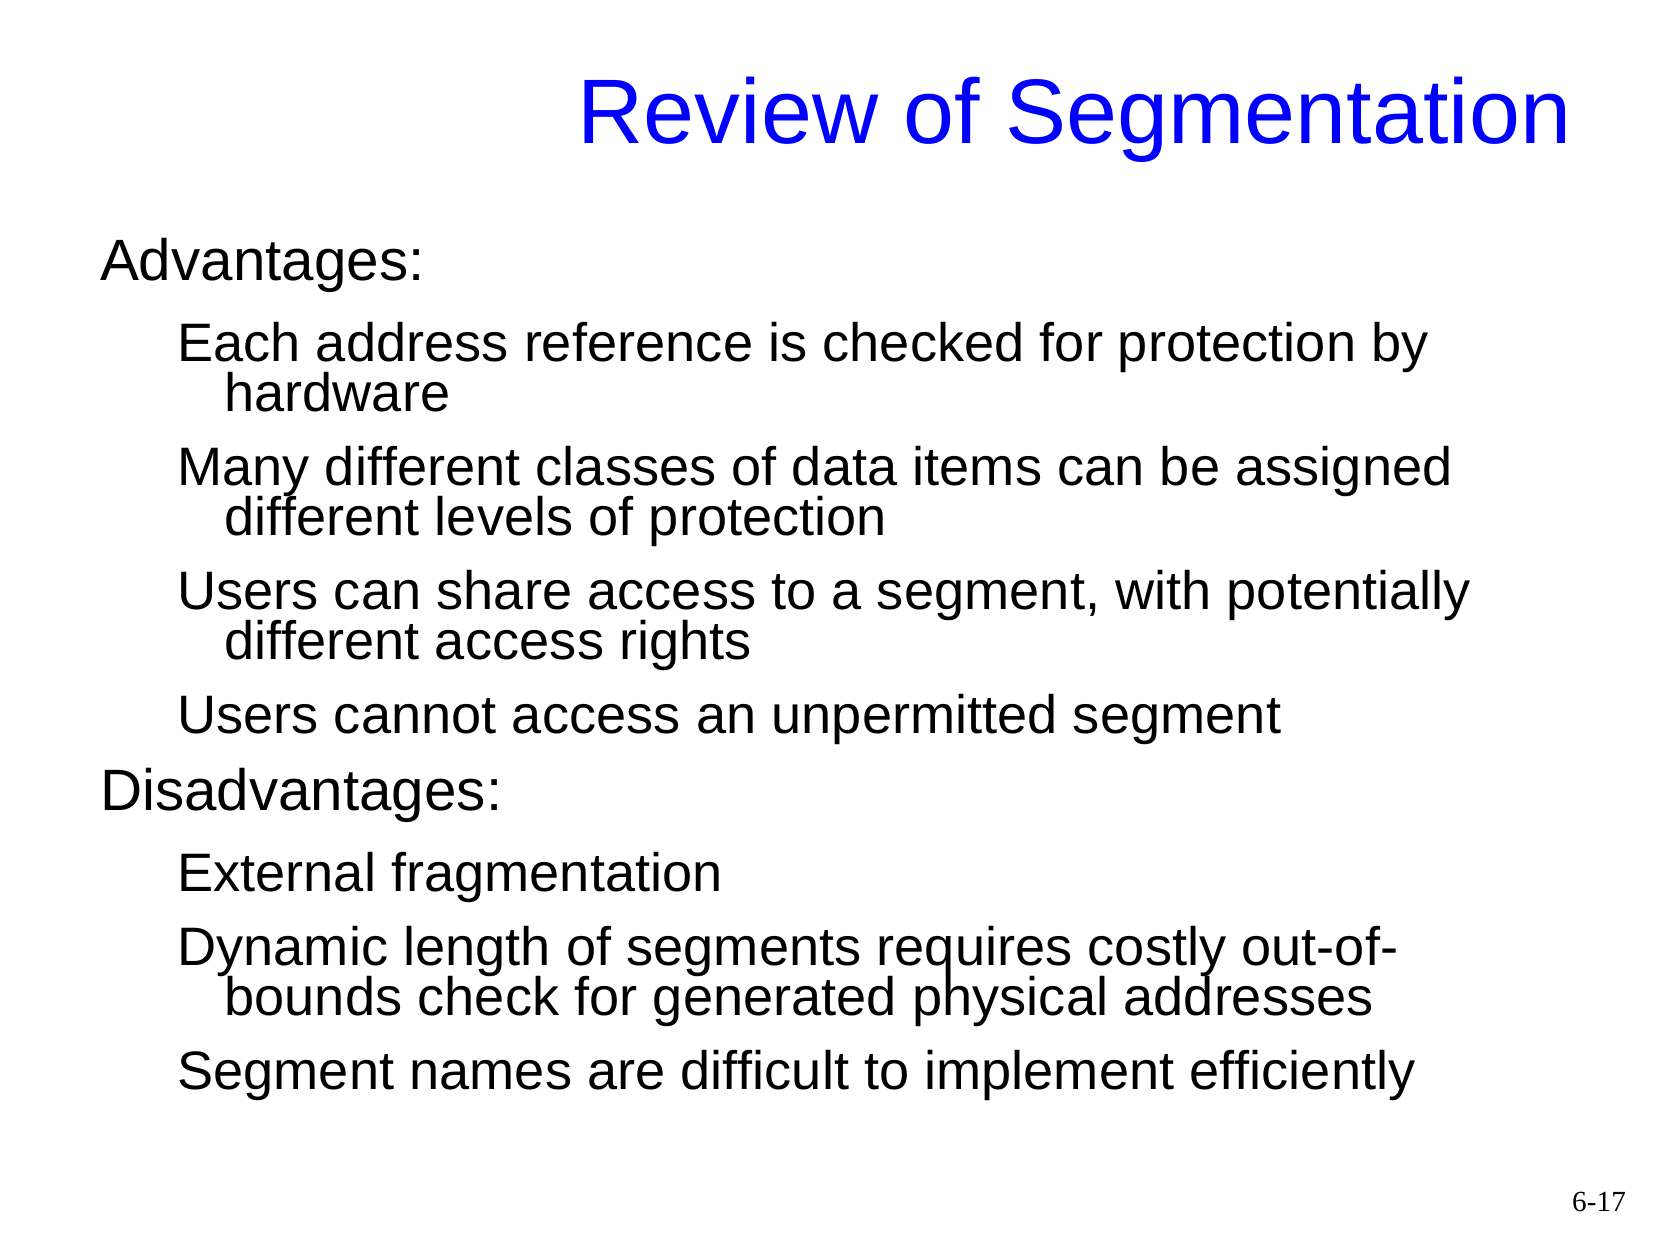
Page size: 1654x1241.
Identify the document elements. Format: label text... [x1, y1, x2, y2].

title Review of Segmentation [84, 11, 1573, 218]
list Advantages: Each address reference is checked for protection by hardware Many different classes of data items can be assigned different levels of protection Users can share access to a segment, with potentially different access rights Users cannot access an unpermitted segment Disadvantages: External fragmentation Dynamic length of segments requires costly out-of-bounds check for generated physical addresses Segment names are difficult to implement efficiently [82, 237, 1571, 1170]
